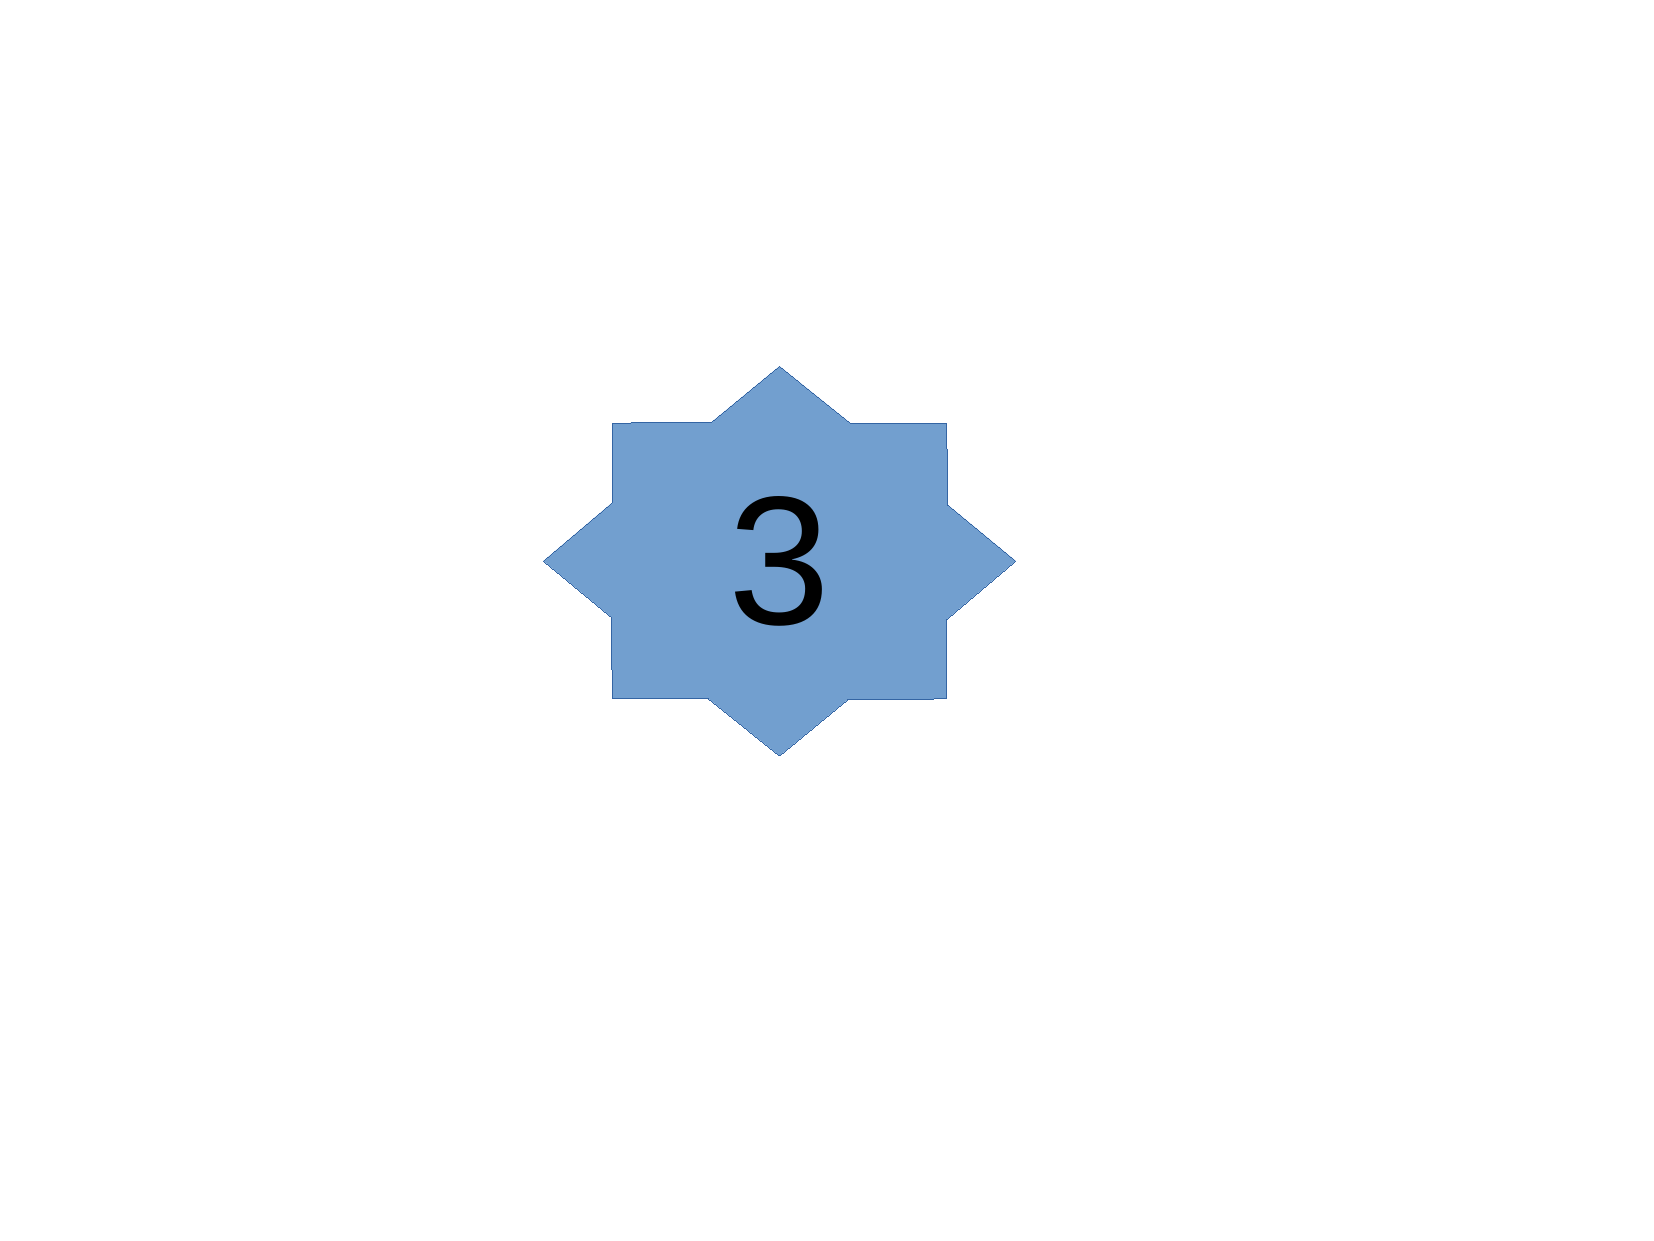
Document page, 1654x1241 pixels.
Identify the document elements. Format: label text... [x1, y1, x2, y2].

text_box 3 [543, 366, 1016, 756]
